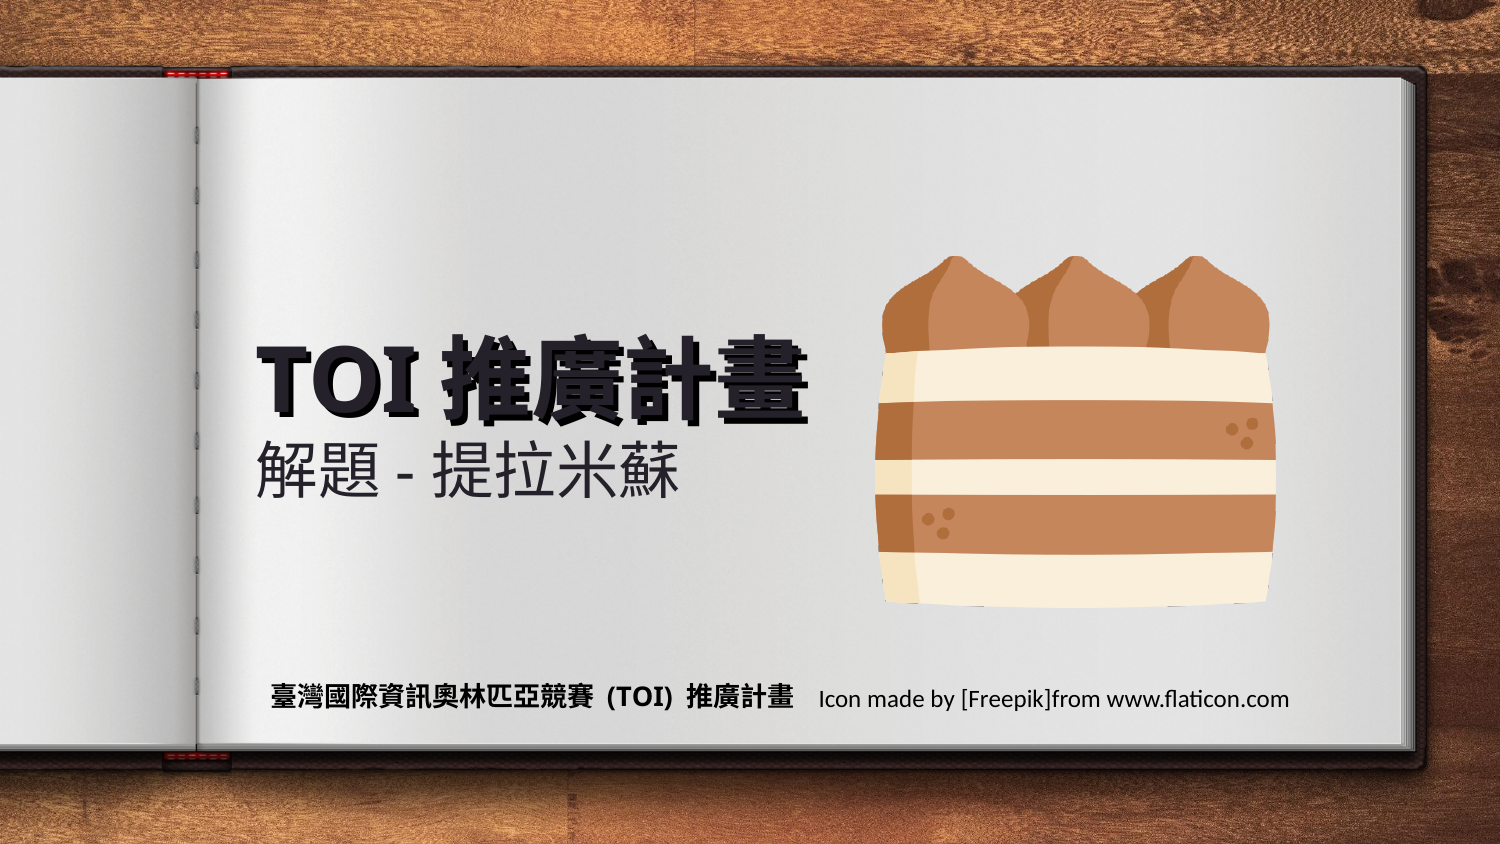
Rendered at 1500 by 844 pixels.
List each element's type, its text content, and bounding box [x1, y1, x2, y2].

title TOI推廣計畫 解題-提拉米蘇 [240, 262, 875, 565]
text_box Icon made by [Freepik]from www.flaticon.com [804, 675, 1385, 720]
picture [875, 231, 1276, 632]
